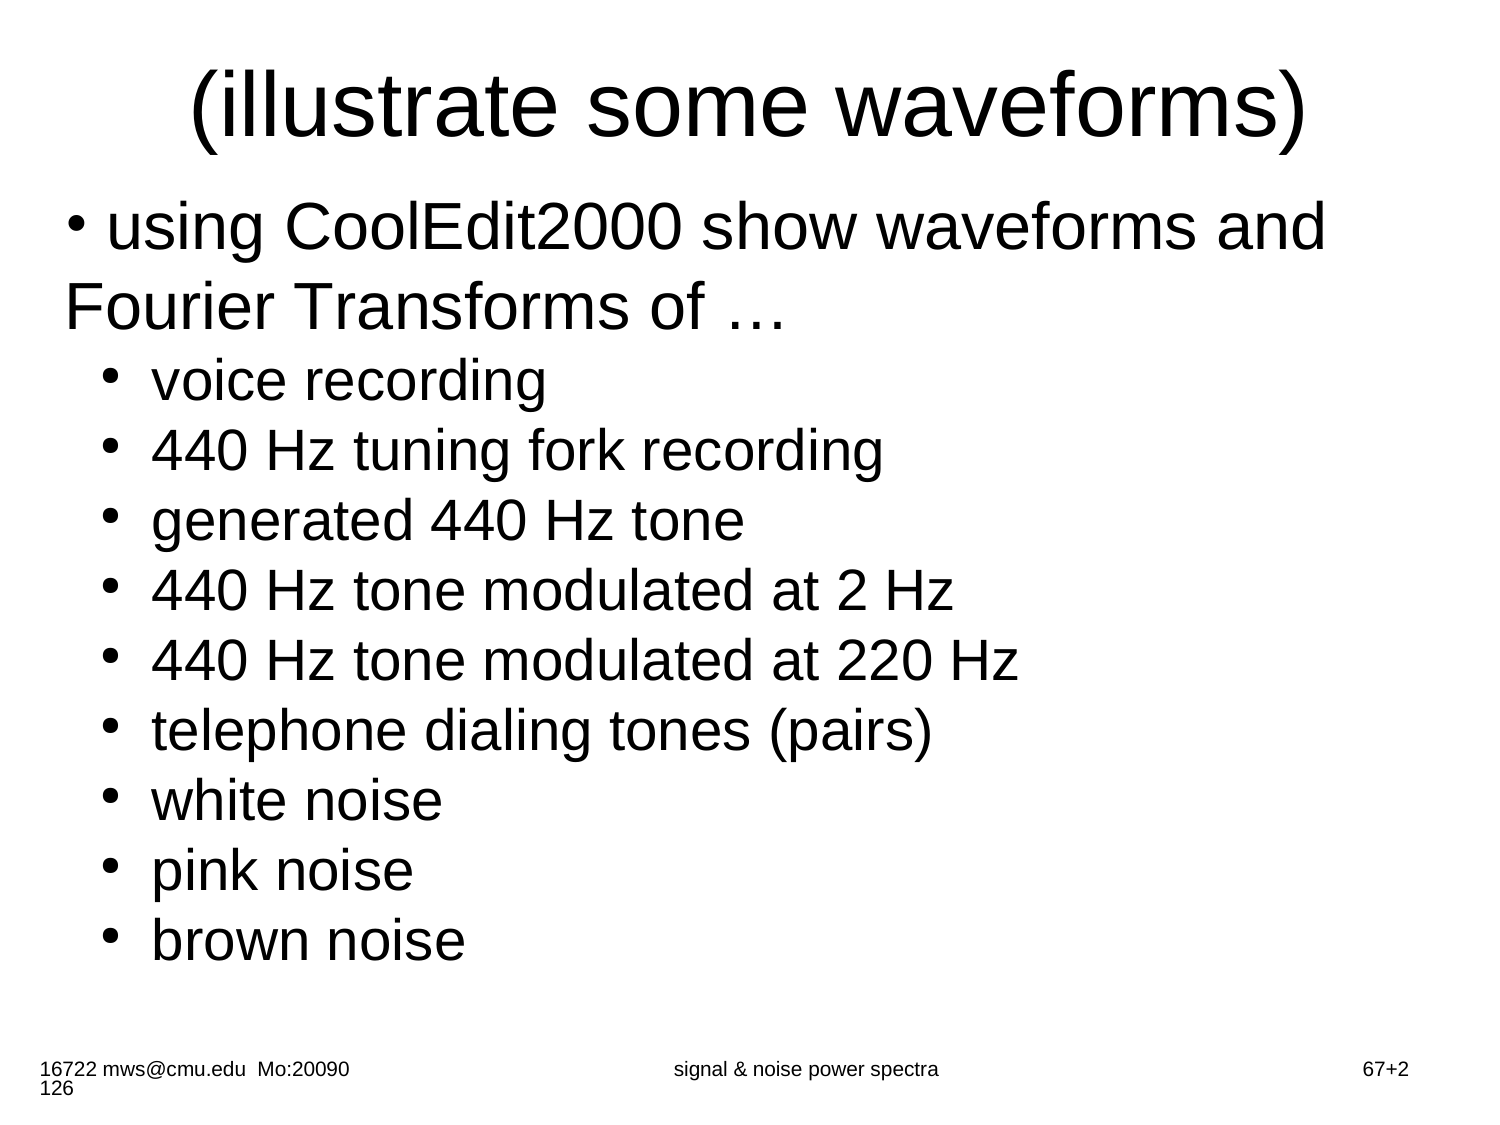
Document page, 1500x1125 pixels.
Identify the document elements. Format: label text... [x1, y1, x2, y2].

text_box using CoolEdit2000 show waveforms and Fourier Transforms of … voice recording 440 Hz tuning fork recording generated 440 Hz tone 440 Hz tone modulated at 2 Hz 440 Hz tone modulated at 220 Hz telephone dialing tones (pairs) white noise pink noise brown noise [49, 174, 1426, 1070]
text_box (illustrate some waveforms) [24, 37, 1476, 163]
